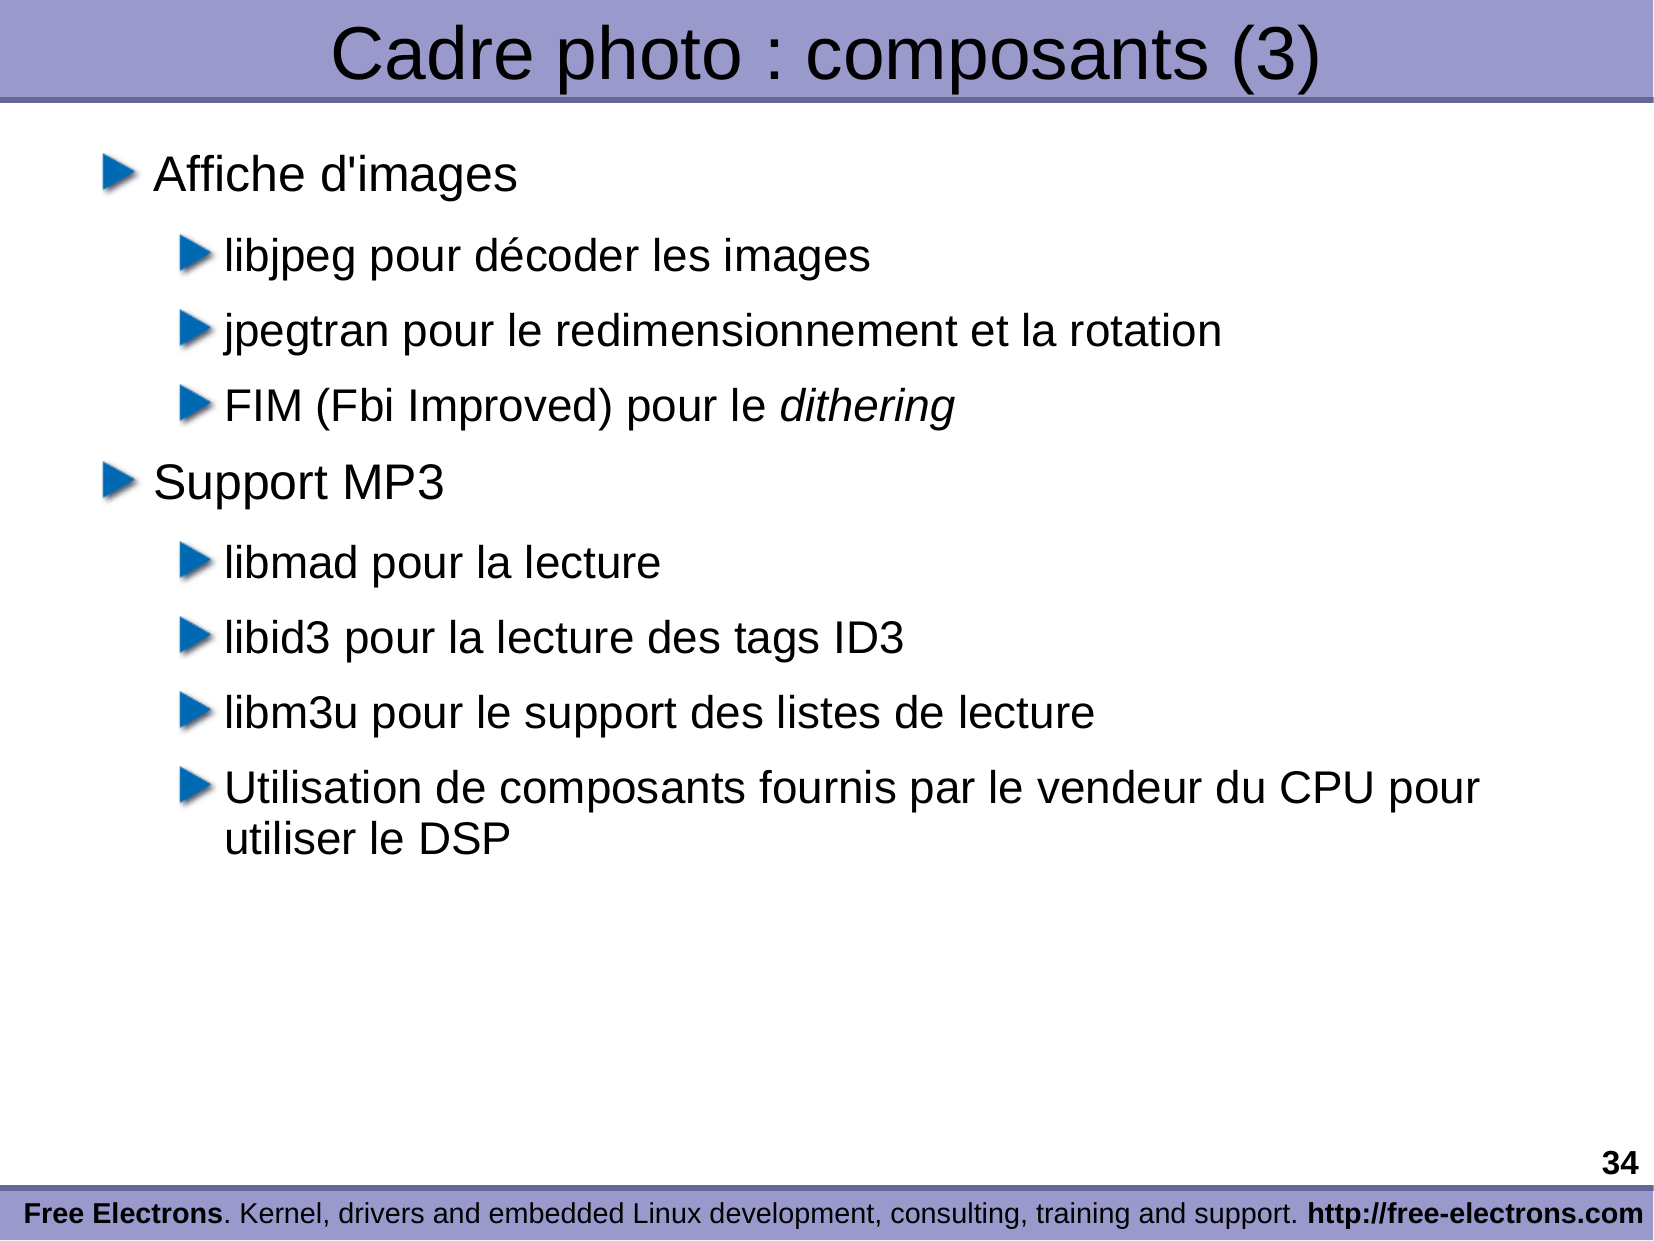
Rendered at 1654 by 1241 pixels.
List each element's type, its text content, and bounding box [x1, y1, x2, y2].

list Affiche d'images libjpeg pour décoder les images jpegtran pour le redimensionnement et la rotation FIM (Fbi Improved) pour le dithering Support MP3 libmad pour la lecture libid3 pour la lecture des tags ID3 libm3u pour le support des listes de lecture Utilisation de composants fournis par le vendeur du CPU pour utiliser le DSP [82, 146, 1571, 1109]
title Cadre photo : composants (3) [0, 0, 1654, 107]
